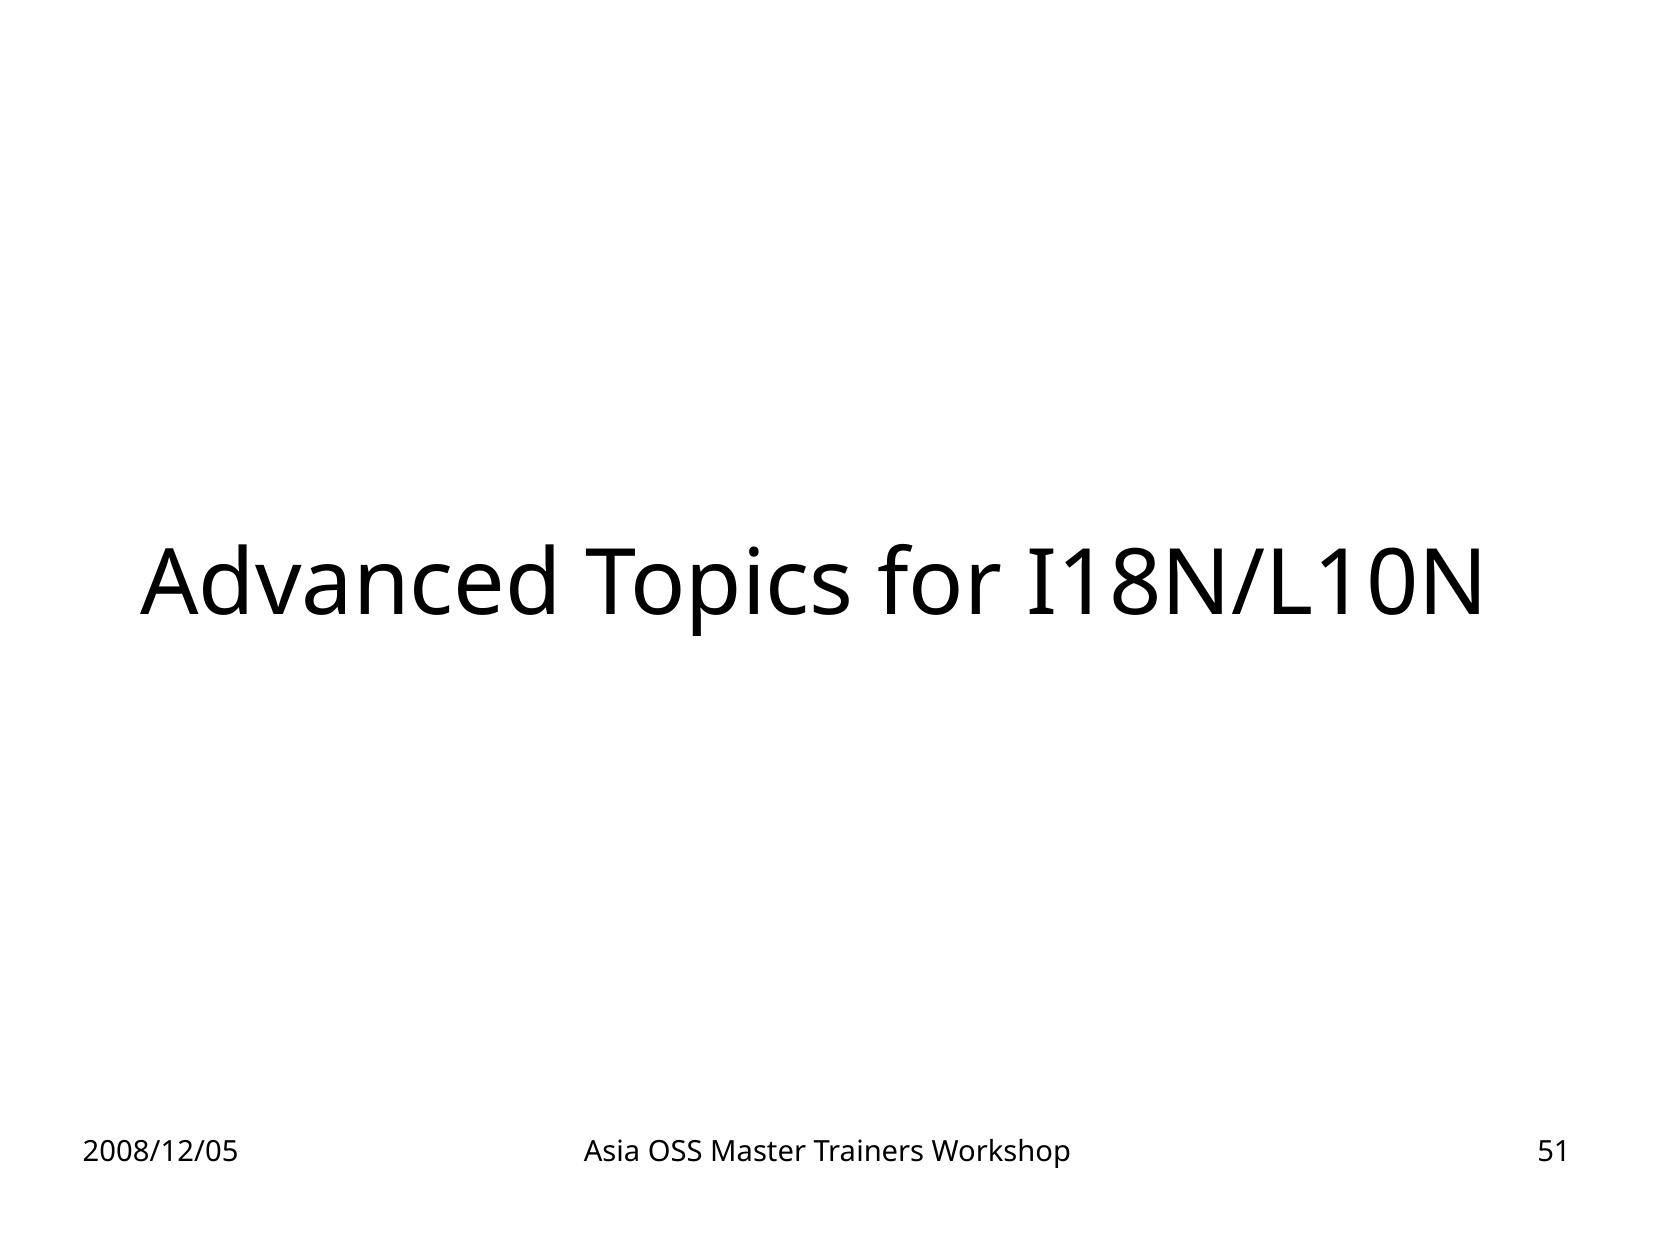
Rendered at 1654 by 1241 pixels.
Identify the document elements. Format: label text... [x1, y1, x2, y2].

title Advanced Topics for I18N/L10N [82, 49, 1571, 1109]
